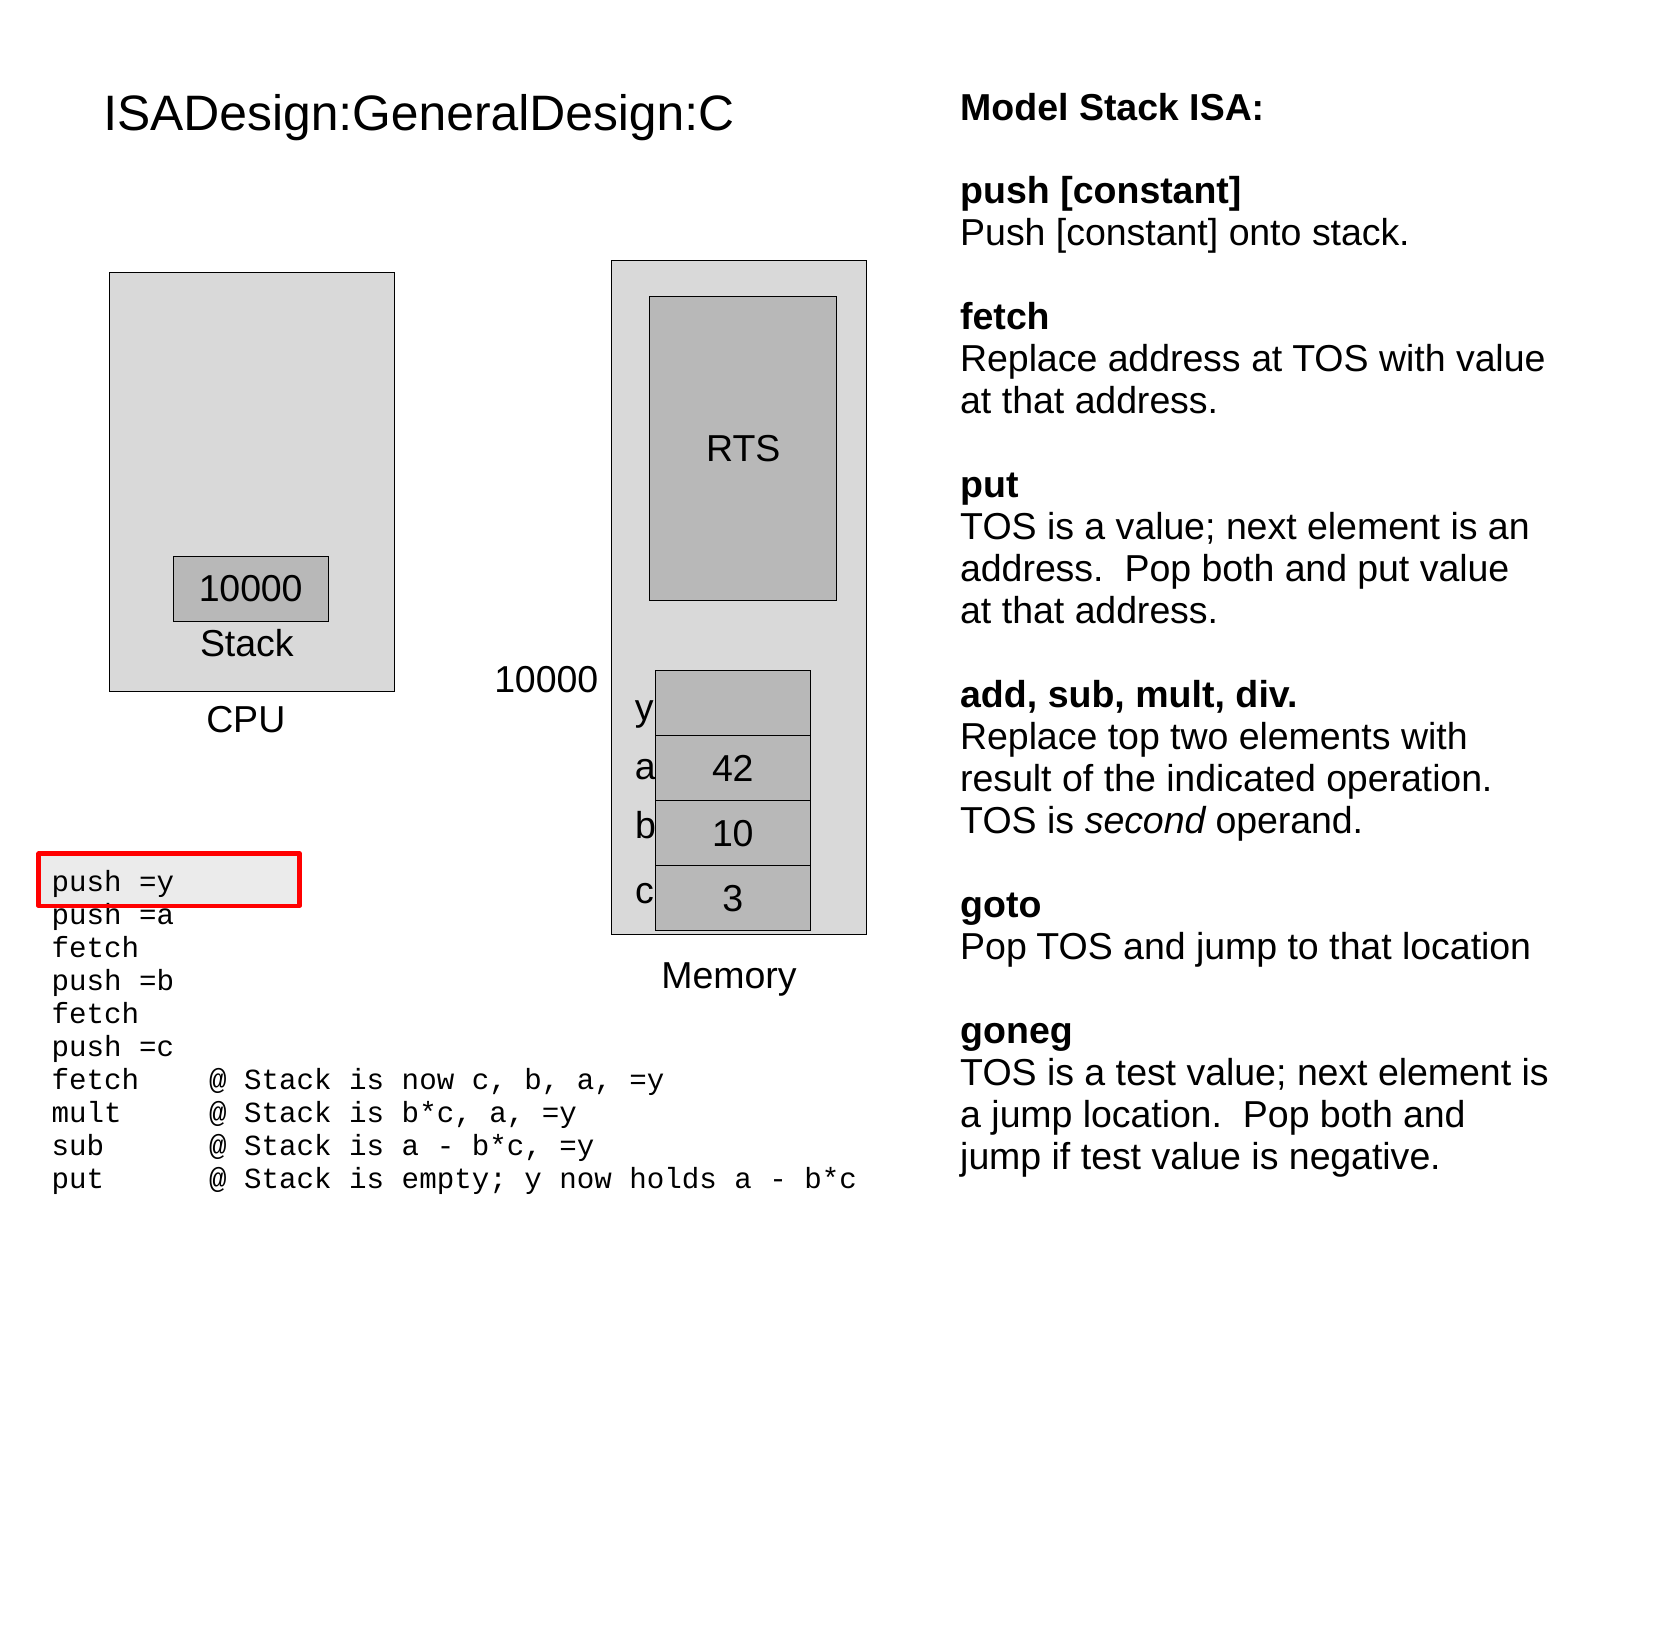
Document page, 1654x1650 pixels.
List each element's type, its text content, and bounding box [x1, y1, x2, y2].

text_box RTS [649, 296, 837, 601]
text_box 10000 [173, 556, 329, 622]
text_box a [620, 737, 671, 795]
text_box ISADesign:GeneralDesign:C [88, 78, 945, 166]
text_box push =y push =a fetch push =b fetch push =c fetch @ Stack is now c, b, a, =y mult @ Stack is b*c, a, =y sub @ Stack is a - b*c, =y put @ Stack is empty; y now holds a - b*c [36, 859, 875, 1187]
text_box Model Stack ISA: push [constant] Push [constant] onto stack. fetch Replace address at TOS with value at that address. put TOS is a value; next element is an address. Pop both and put value at that address. add, sub, mult, div. Replace top two elements with result of the indicated operation. TOS is second operand. goto Pop TOS and jump to that location goneg TOS is a test value; next element is a jump location. Pop both and jump if test value is negative. [945, 78, 1571, 1288]
text_box Stack [185, 622, 309, 673]
text_box 42 [655, 735, 811, 800]
text_box 3 [655, 865, 811, 931]
text_box c [620, 861, 669, 919]
text_box [109, 272, 395, 692]
text_box b [620, 796, 671, 854]
text_box [38, 853, 300, 906]
text_box [611, 260, 867, 859]
text_box 10 [655, 800, 811, 865]
text_box 10000 [479, 650, 613, 708]
text_box y [620, 678, 668, 736]
text_box CPU [191, 691, 301, 749]
